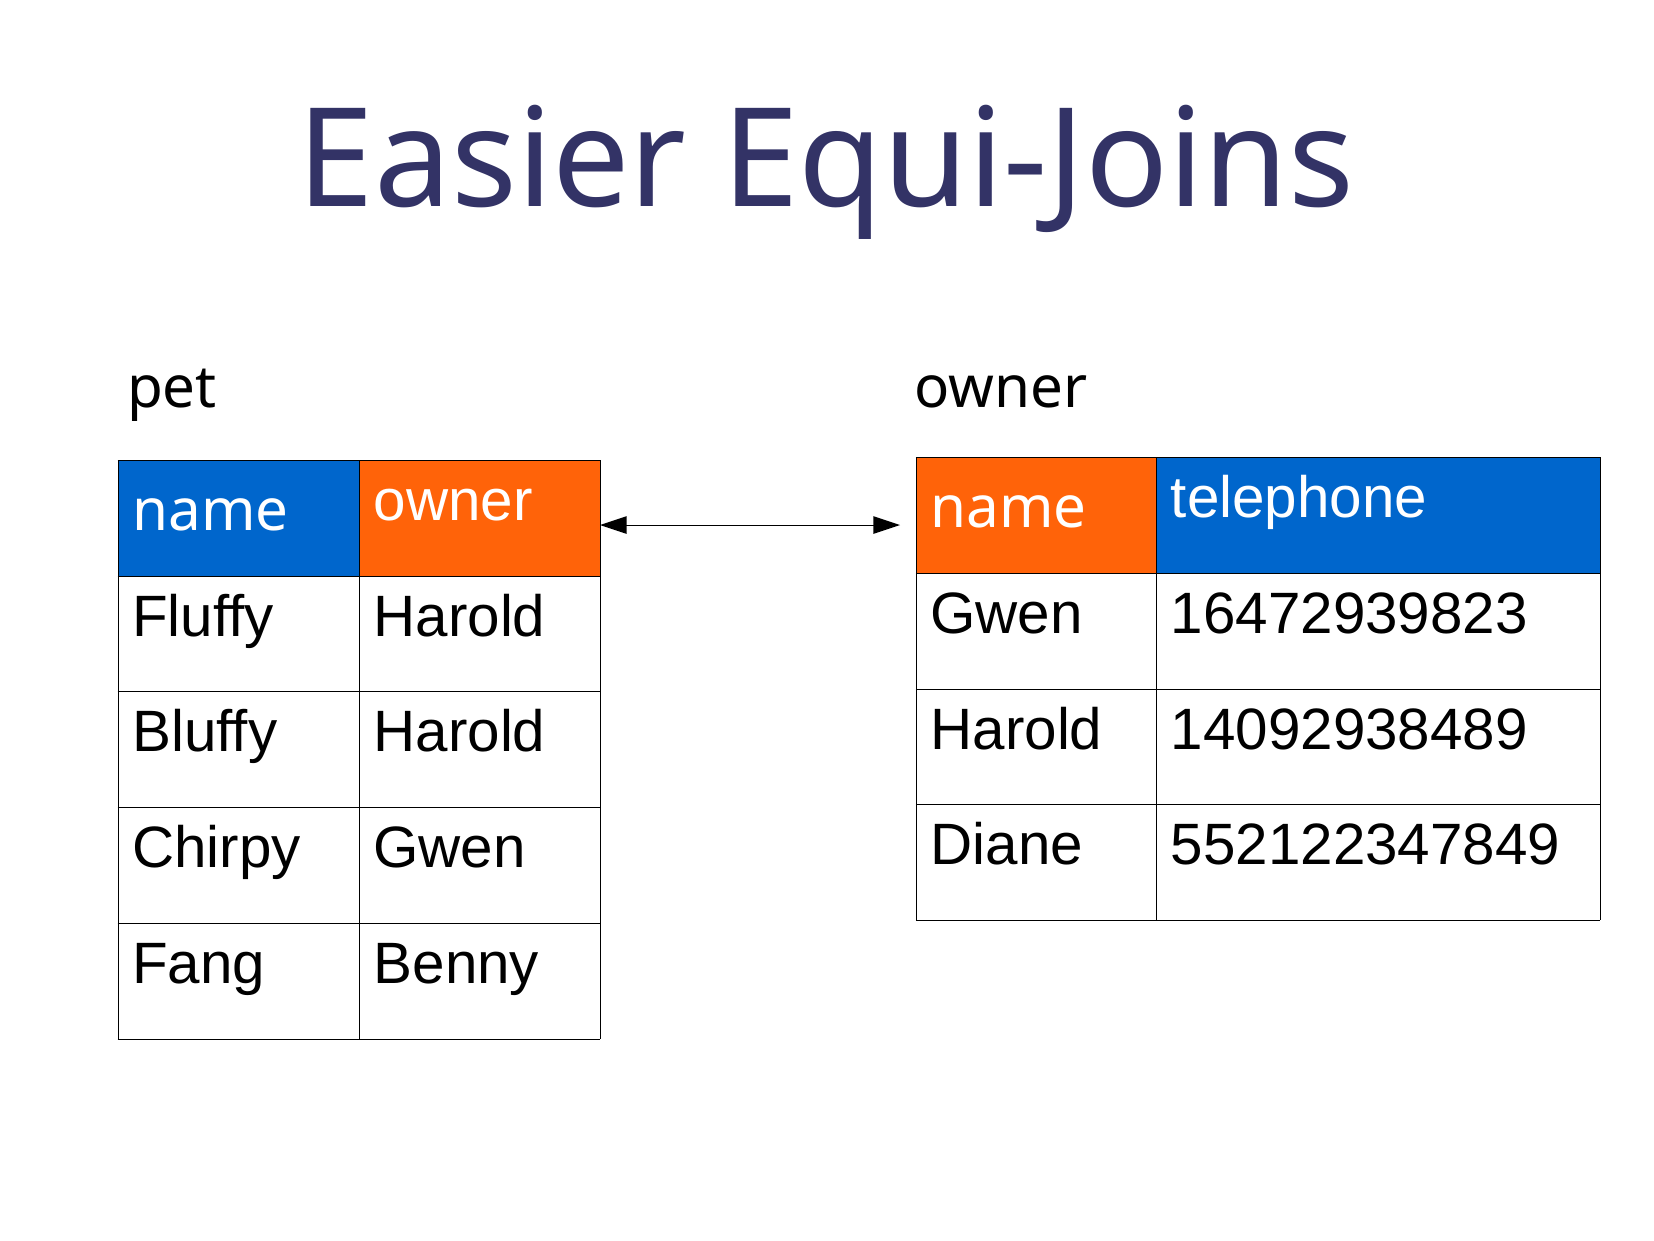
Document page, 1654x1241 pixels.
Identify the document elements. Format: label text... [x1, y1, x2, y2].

table_cell Diane [917, 805, 1156, 920]
table_cell 14092938489 [1157, 690, 1600, 804]
table_cell Gwen [360, 808, 600, 923]
table_header owner [360, 461, 600, 576]
table_cell Harold [917, 690, 1156, 804]
table_header name [119, 461, 359, 576]
table_cell Harold [360, 577, 600, 691]
text_box pet [112, 337, 526, 424]
table_cell Benny [360, 924, 600, 1039]
table_header name [917, 458, 1156, 573]
table_cell 16472939823 [1157, 574, 1600, 689]
text_box owner [900, 337, 1313, 424]
table_header telephone [1157, 458, 1600, 573]
table_cell Fang [119, 924, 359, 1039]
table_cell Fluffy [119, 577, 359, 691]
table_cell Bluffy [119, 692, 359, 807]
table_cell Gwen [917, 574, 1156, 689]
table_cell Chirpy [119, 808, 359, 923]
table_cell Harold [360, 692, 600, 807]
title Easier Equi-Joins [82, 49, 1571, 257]
table_cell 552122347849 [1157, 805, 1600, 920]
